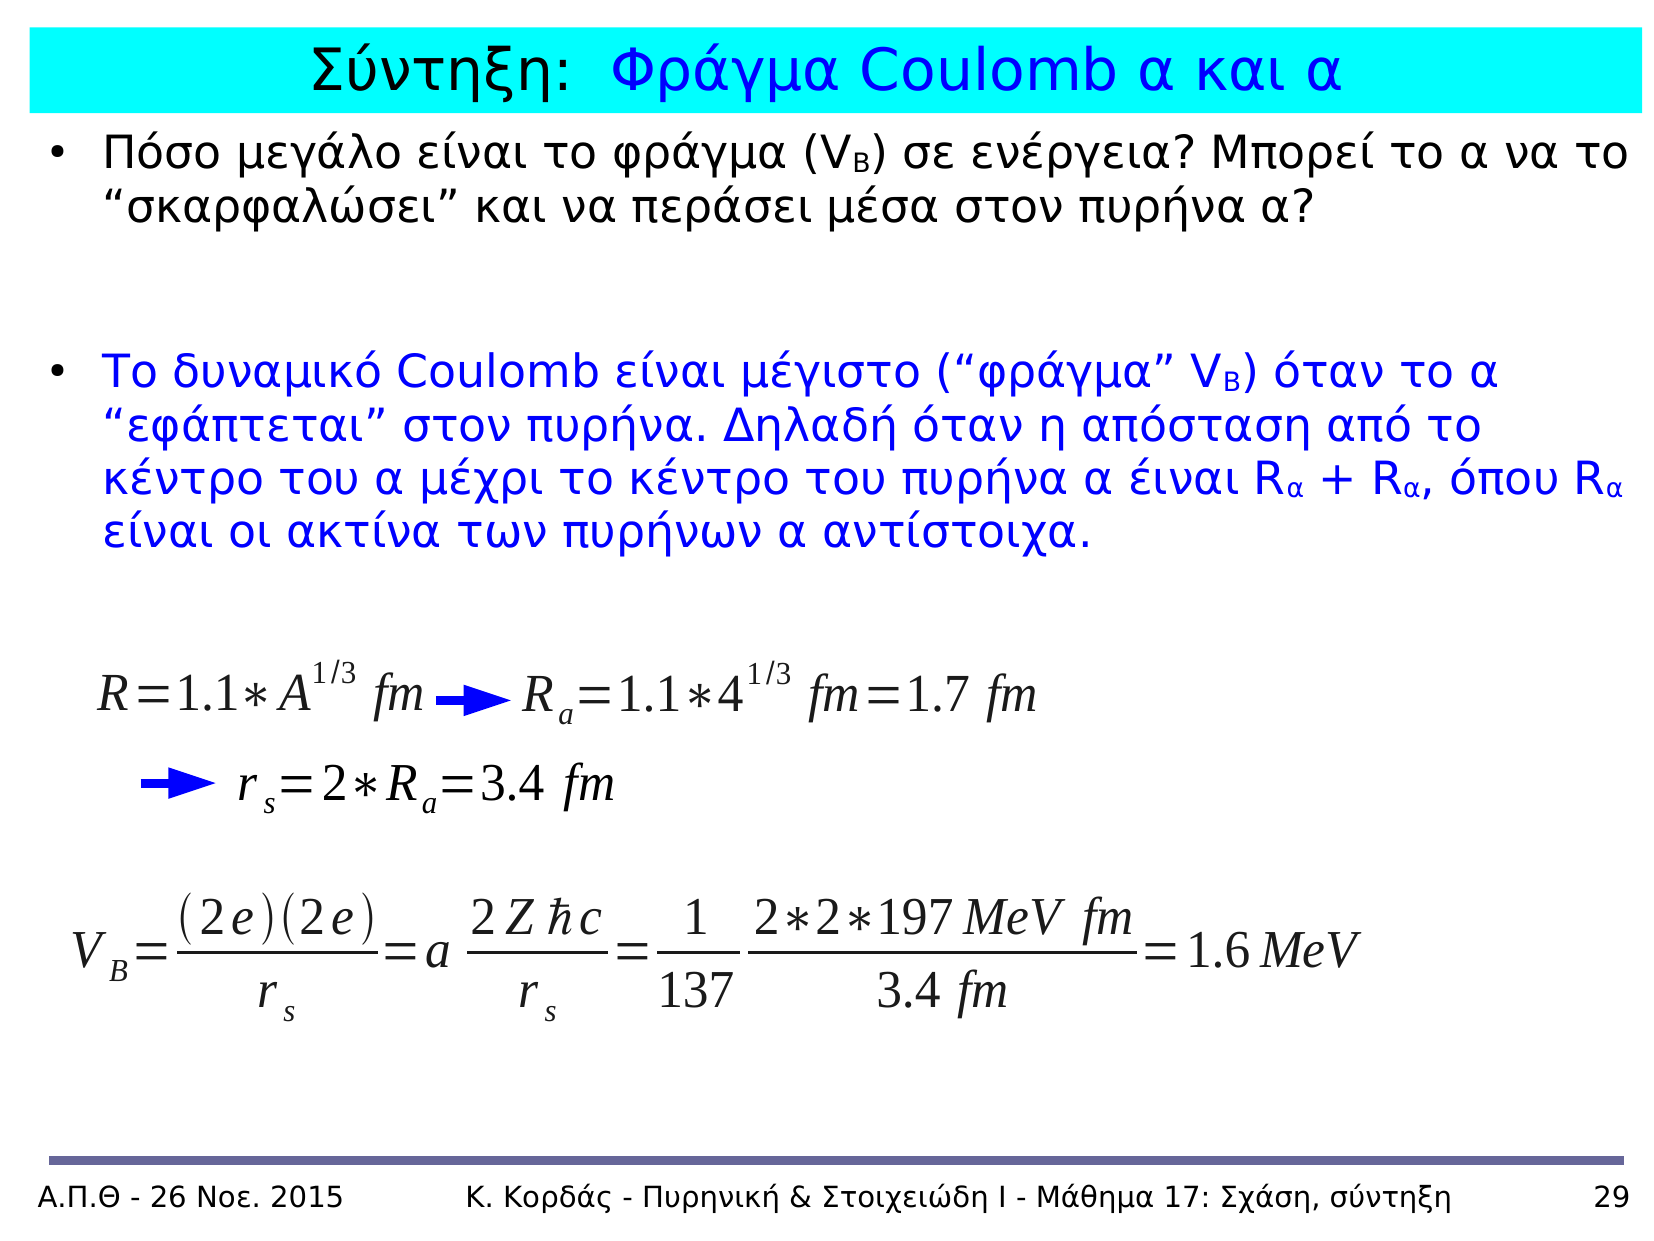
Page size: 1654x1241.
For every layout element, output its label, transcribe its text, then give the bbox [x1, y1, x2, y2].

chart [225, 750, 630, 823]
chart [506, 653, 1051, 734]
chart [81, 653, 437, 726]
chart [57, 884, 1369, 1031]
list Πόσο μεγάλο είναι το φράγμα (VB) σε ενέργεια? Μπορεί το α να το “σκαρφαλώσει” και να περάσει μέσα στον πυρήνα α? Το δυναμικό Coulomb είναι μέγιστο (“φράγμα” VB) όταν το α “εφάπτεται” στον πυρήνα. Δηλαδή όταν η απόσταση από το κέντρο του α μέχρι το κέντρο του πυρήνα α έιναι Rα + Rα, όπου Rα είναι οι ακτίνα των πυρήνων α αντίστοιχα. [31, 126, 1645, 1145]
title Σύντηξη: Φράγμα Coulomb α και α [29, 27, 1643, 114]
